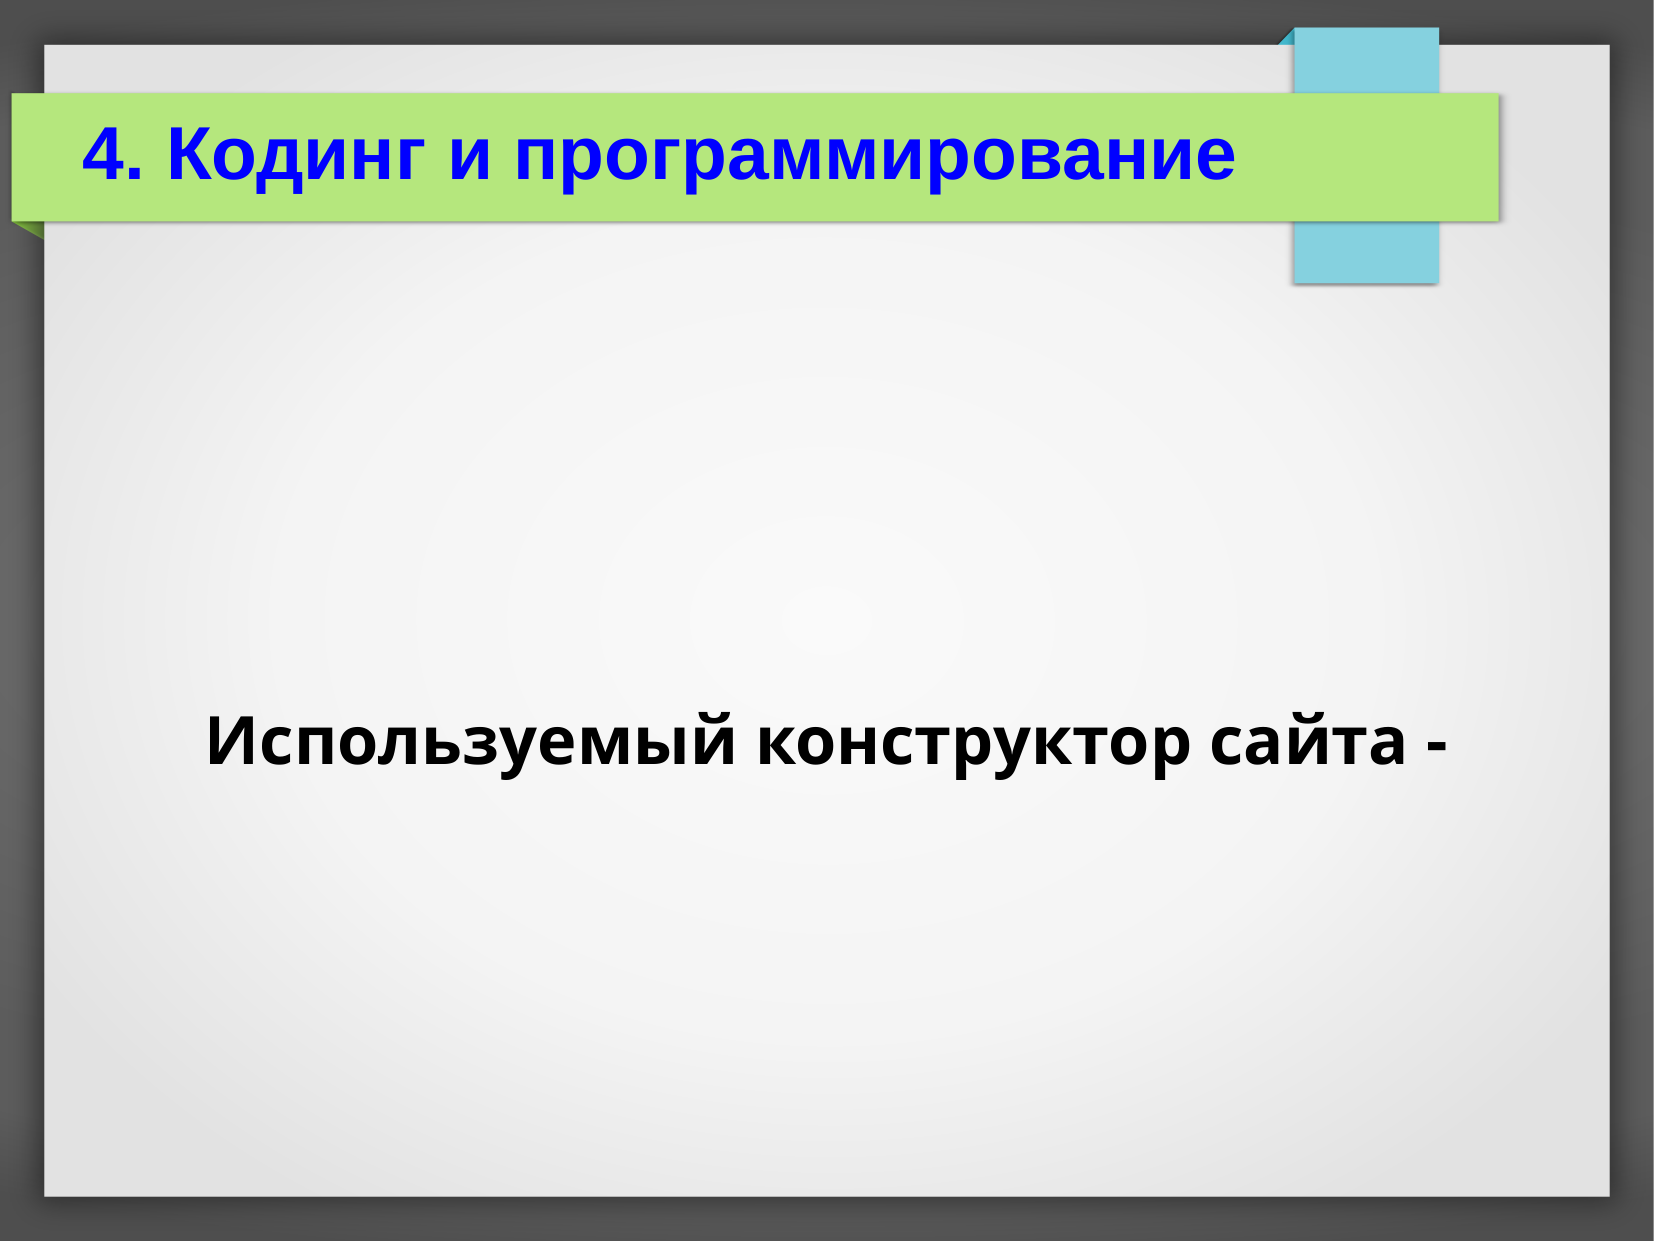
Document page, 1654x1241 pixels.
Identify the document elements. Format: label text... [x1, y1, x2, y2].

picture [0, 0, 1654, 1241]
subtitle Используемый конструктор сайта - [59, 273, 1595, 1204]
title 4. Кодинг и программирование [82, 94, 1264, 213]
